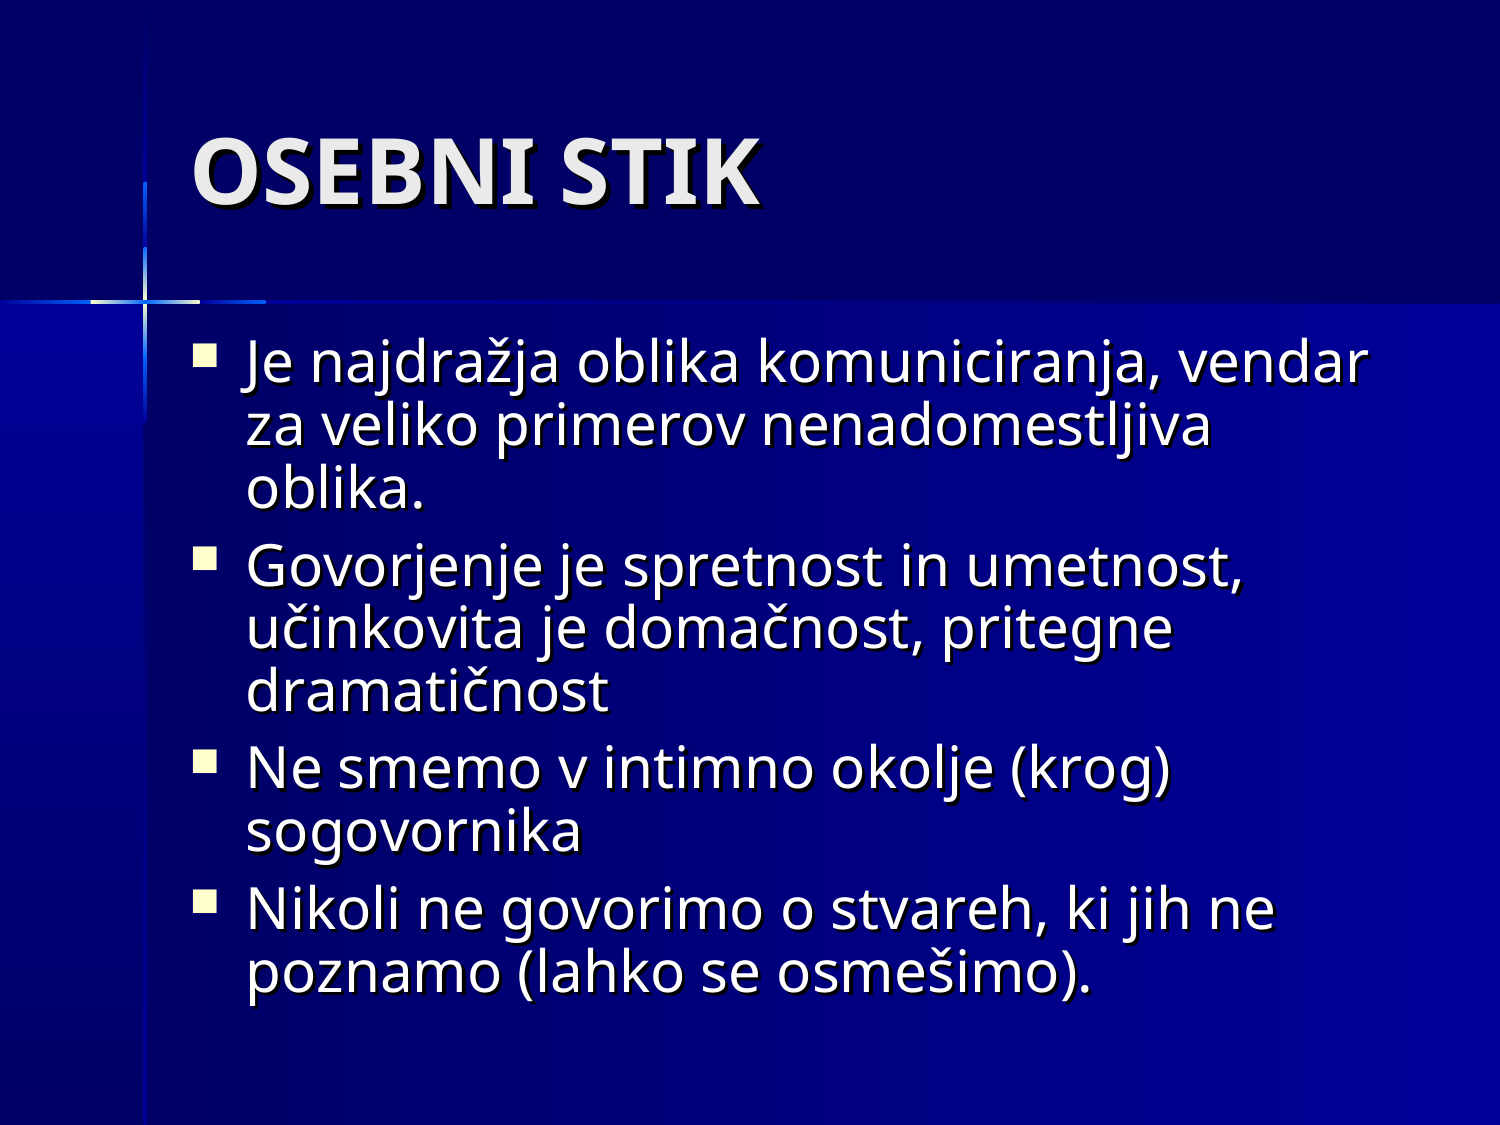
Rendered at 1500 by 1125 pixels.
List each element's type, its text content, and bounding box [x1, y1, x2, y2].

title OSEBNI STIK [174, 49, 1413, 285]
list Je najdražja oblika komuniciranja, vendar za veliko primerov nenadomestljiva oblika. Govorjenje je spretnost in umetnost, učinkovita je domačnost, pritegne dramatičnost Ne smemo v intimno okolje (krog) sogovornika Nikoli ne govorimo o stvareh, ki jih ne poznamo (lahko se osmešimo). [174, 324, 1413, 1001]
